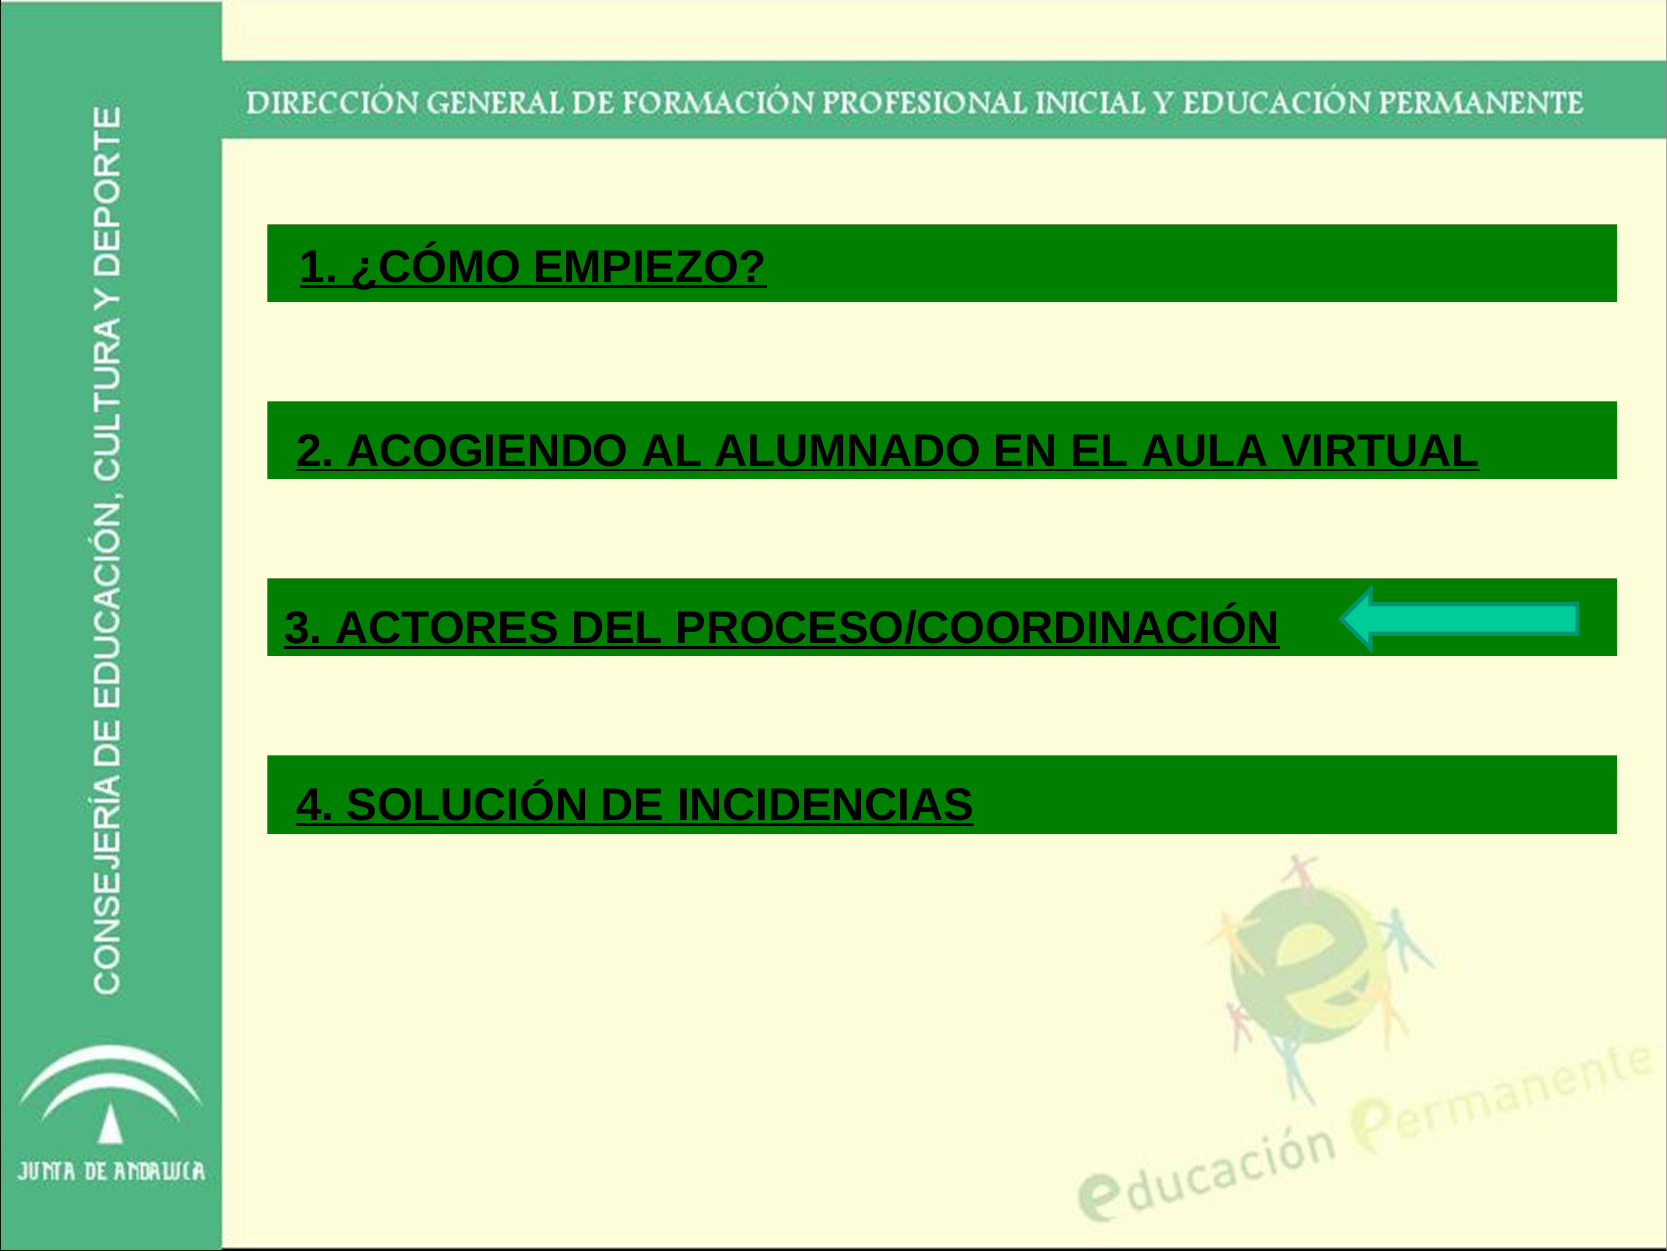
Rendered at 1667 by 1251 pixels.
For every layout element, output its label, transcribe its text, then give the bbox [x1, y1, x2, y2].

text_box 2. ACOGIENDO AL ALUMNADO EN EL AULA VIRTUAL [289, 400, 1619, 472]
text_box 4. SOLUCIÓN DE INCIDENCIAS [289, 754, 1619, 827]
picture [0, 0, 1667, 1251]
text_box 3. ACTORES DEL PROCESO/COORDINACIÓN [278, 577, 1607, 650]
text_box 1. ¿CÓMO EMPIEZO? [293, 216, 1622, 288]
